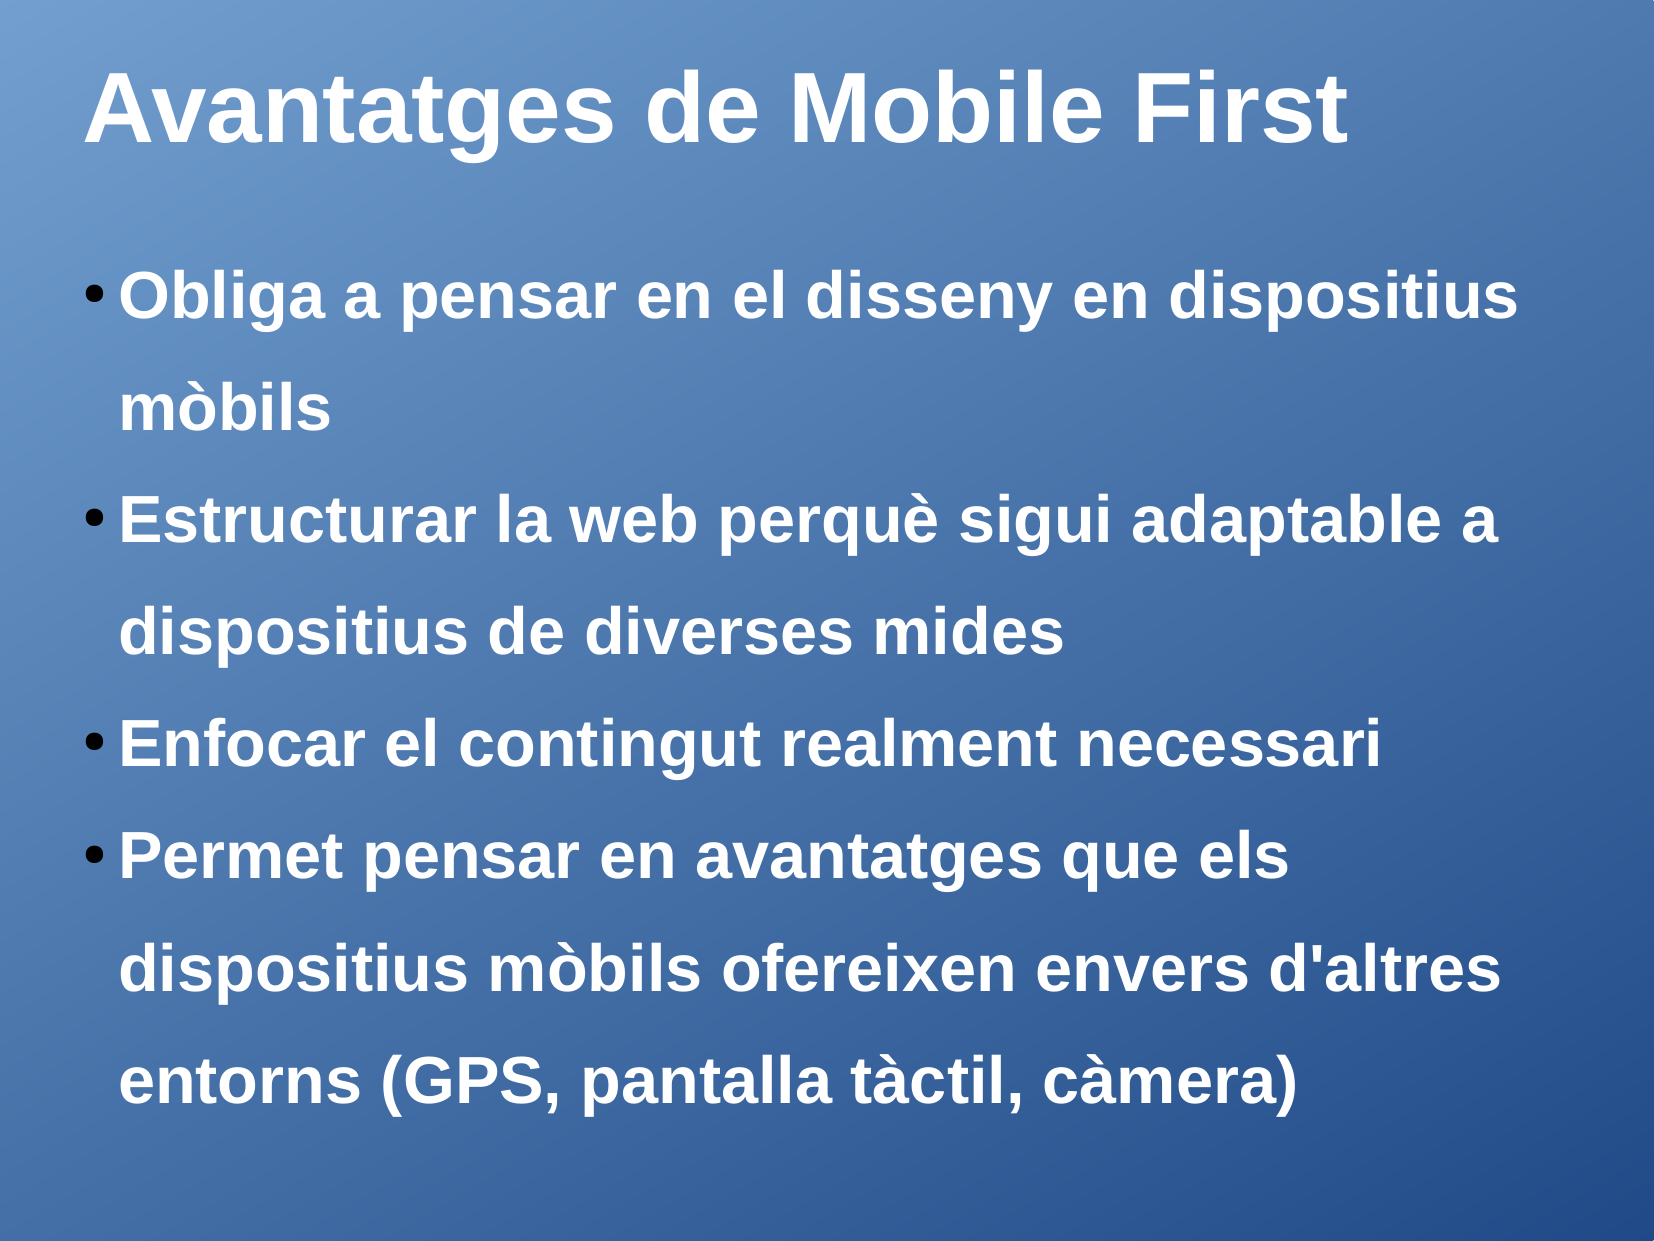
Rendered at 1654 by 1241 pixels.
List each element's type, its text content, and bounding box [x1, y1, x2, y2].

title Avantatges de Mobile First [82, 49, 1571, 166]
text_box [807, 593, 1229, 756]
subtitle Obliga a pensar en el disseny en dispositius mòbils Estructurar la web perquè sigui adaptable a dispositius de diverses mides Enfocar el contingut realment necessari Permet pensar en avantatges que els dispositius mòbils ofereixen envers d'altres entorns (GPS, pantalla tàctil, càmera) [82, 239, 1571, 1099]
